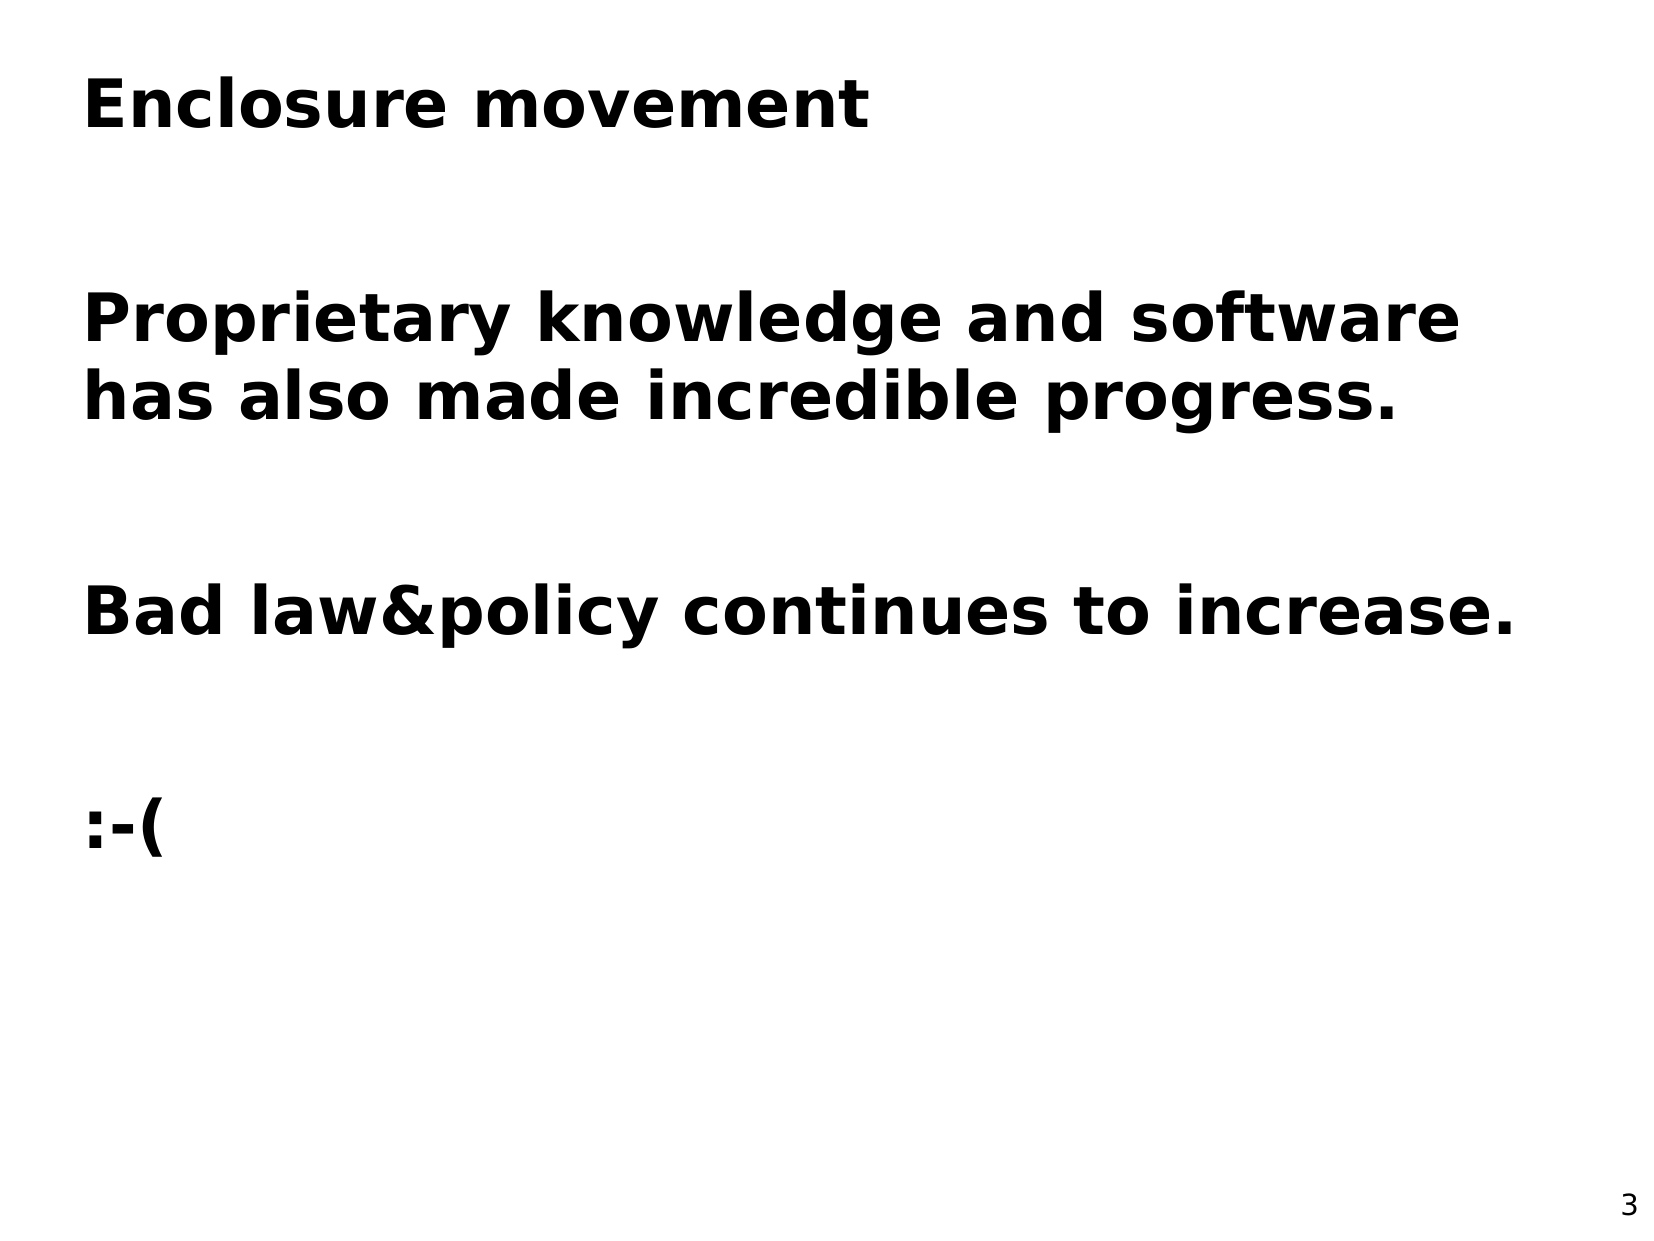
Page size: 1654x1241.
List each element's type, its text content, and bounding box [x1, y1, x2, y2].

list Enclosure movement Proprietary knowledge and software has also made incredible progress. Bad law&policy continues to increase. :-( [82, 65, 1571, 1062]
